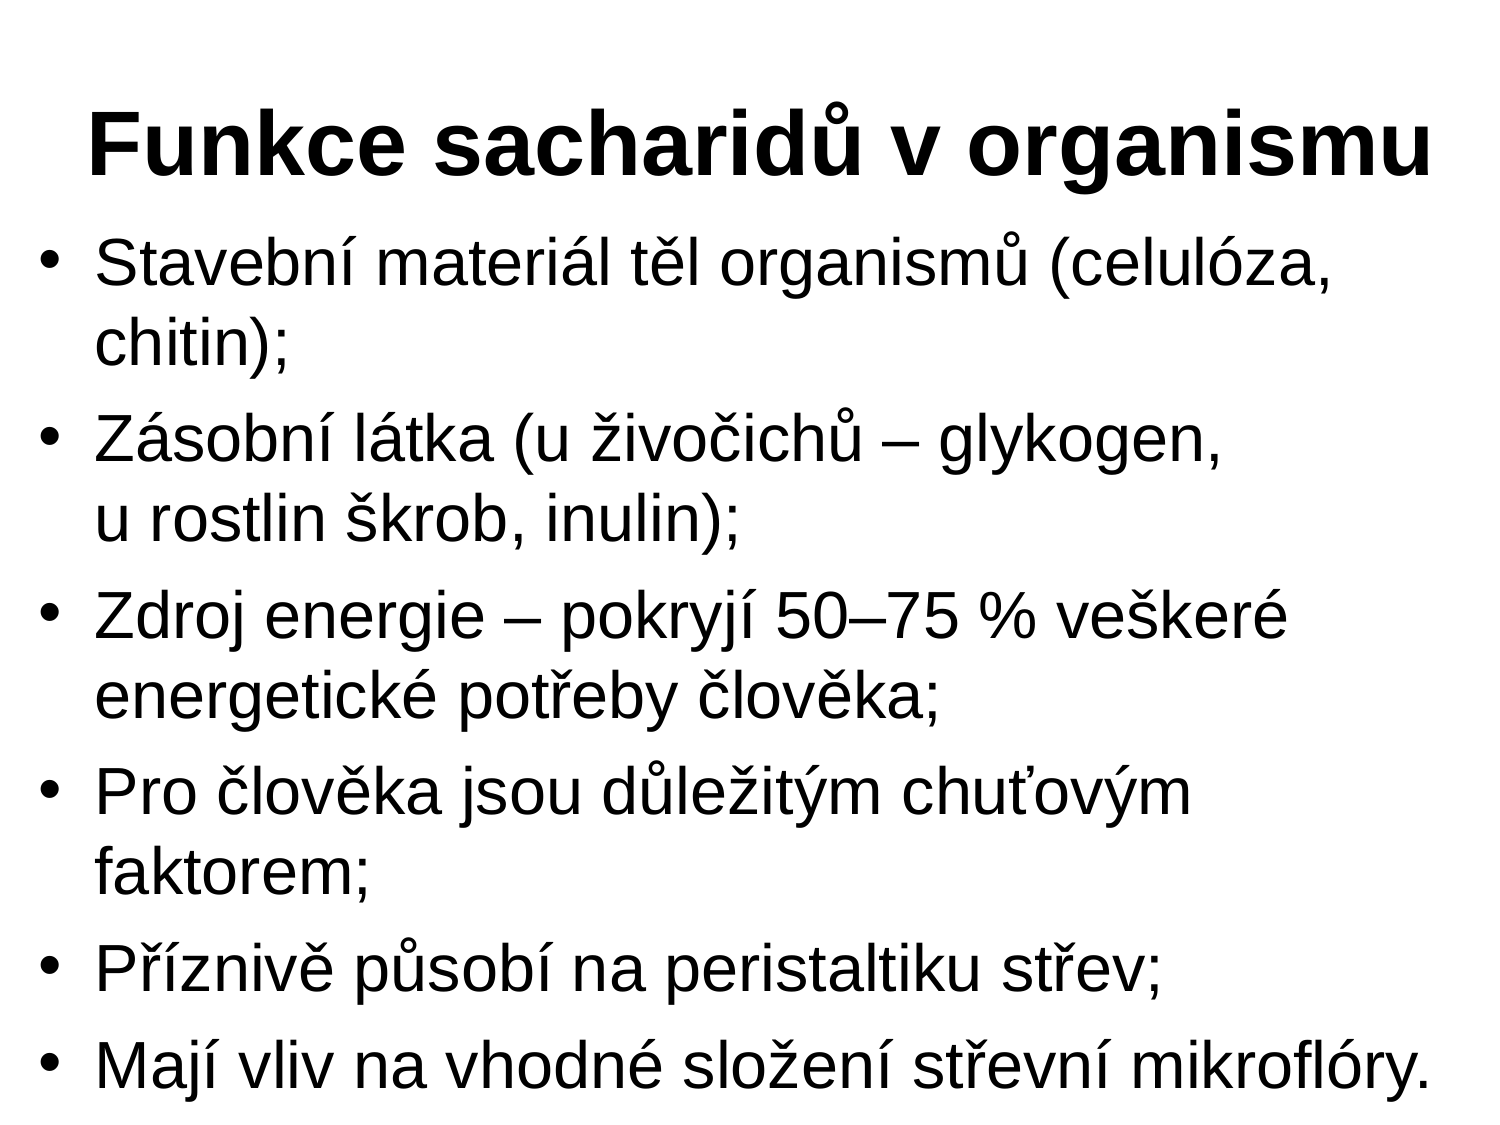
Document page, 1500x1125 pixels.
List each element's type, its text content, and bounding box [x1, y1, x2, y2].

title Funkce sacharidů v organismu [46, 45, 1477, 233]
list Stavební materiál těl organismů (celulóza, chitin); Zásobní látka (u živočichů – glykogen, u rostlin škrob, inulin); Zdroj energie – pokryjí 50–75 % veškeré energetické potřeby člověka; Pro člověka jsou důležitým chuťovým faktorem; Příznivě působí na peristaltiku střev; Mají vliv na vhodné složení střevní mikroflóry. [23, 210, 1477, 1109]
